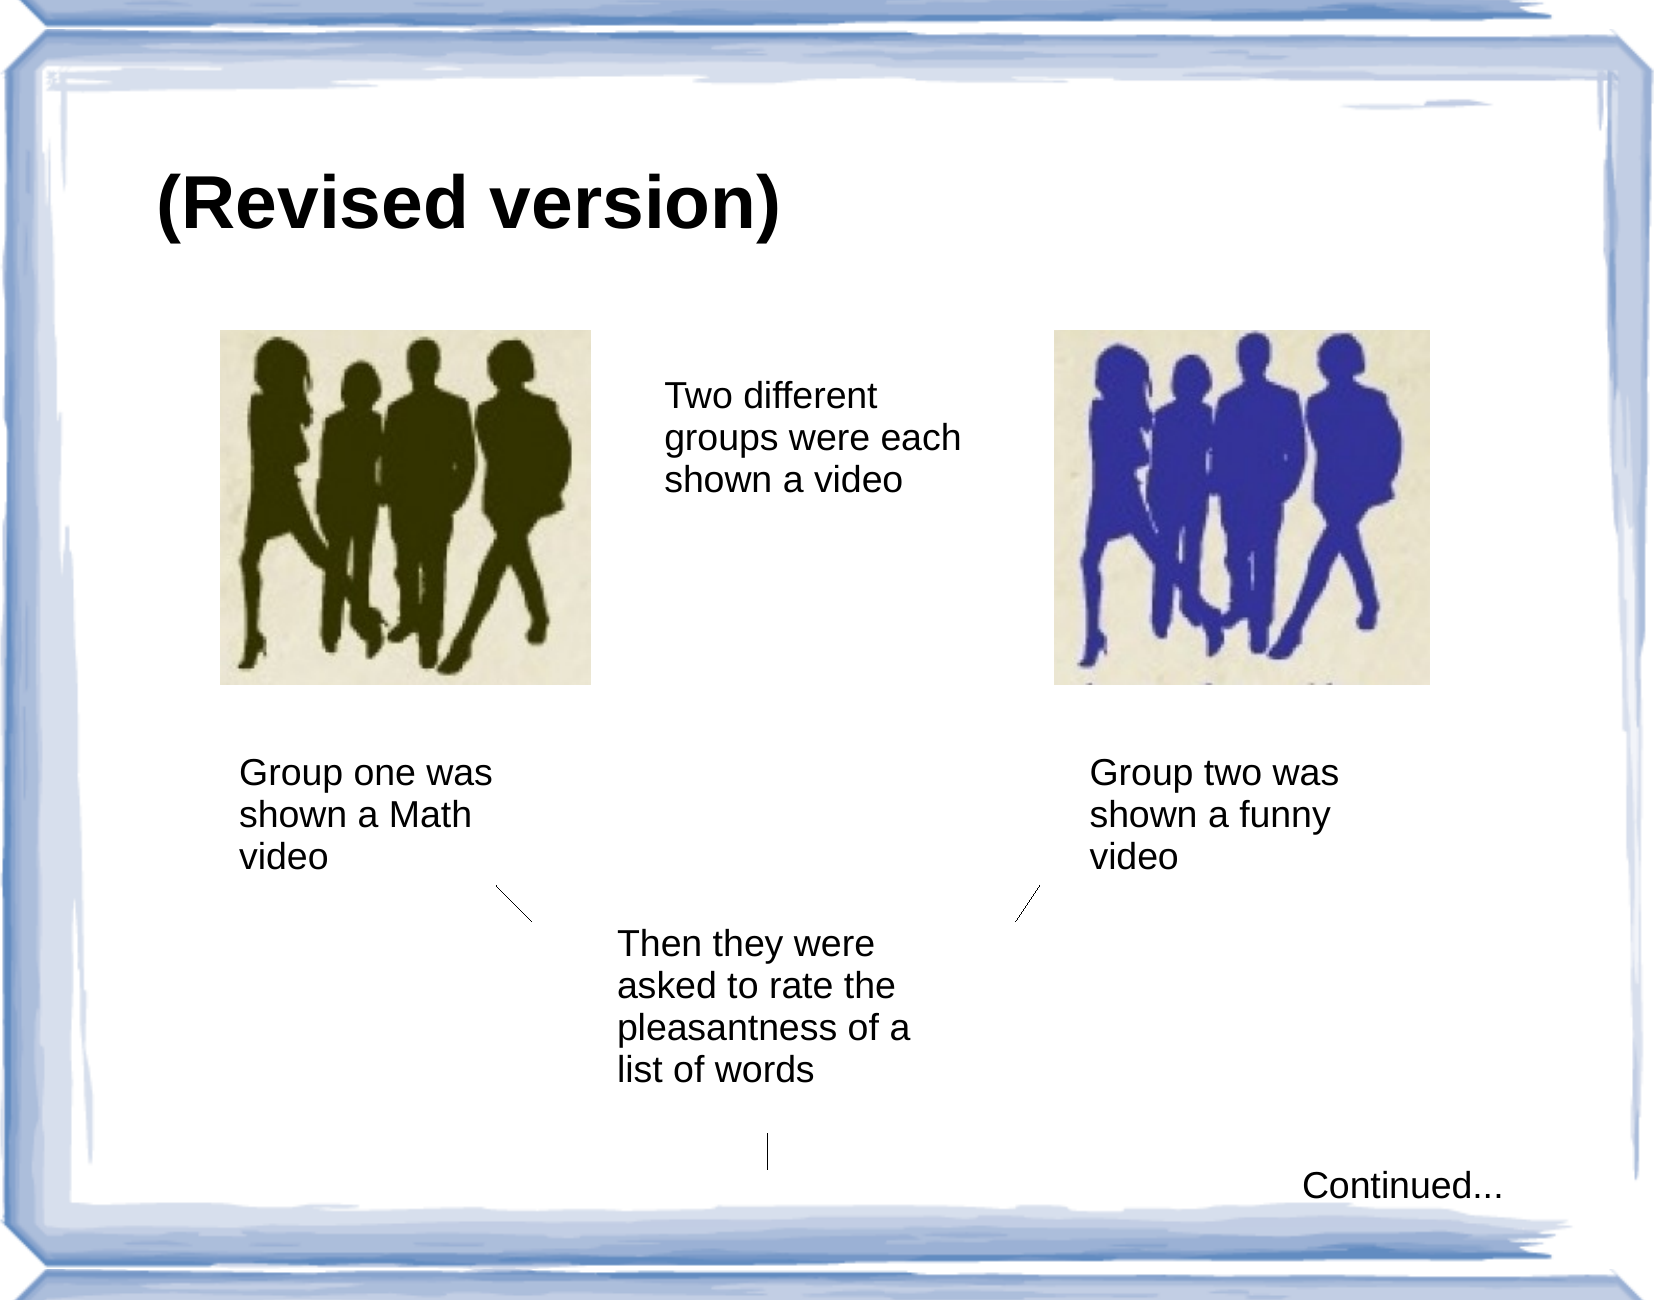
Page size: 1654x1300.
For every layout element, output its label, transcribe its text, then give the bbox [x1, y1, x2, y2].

picture [0, 0, 1654, 1300]
text_box Group two was shown a funny video [1074, 744, 1394, 886]
text_box Then they were asked to rate the pleasantness of a list of words [602, 915, 965, 1099]
text_box Two different groups were each shown a video [649, 366, 1004, 508]
text_box (Revised version) [141, 153, 839, 284]
text_box Continued... [1287, 1157, 1607, 1215]
text_box Group one was shown a Math video [224, 744, 579, 886]
